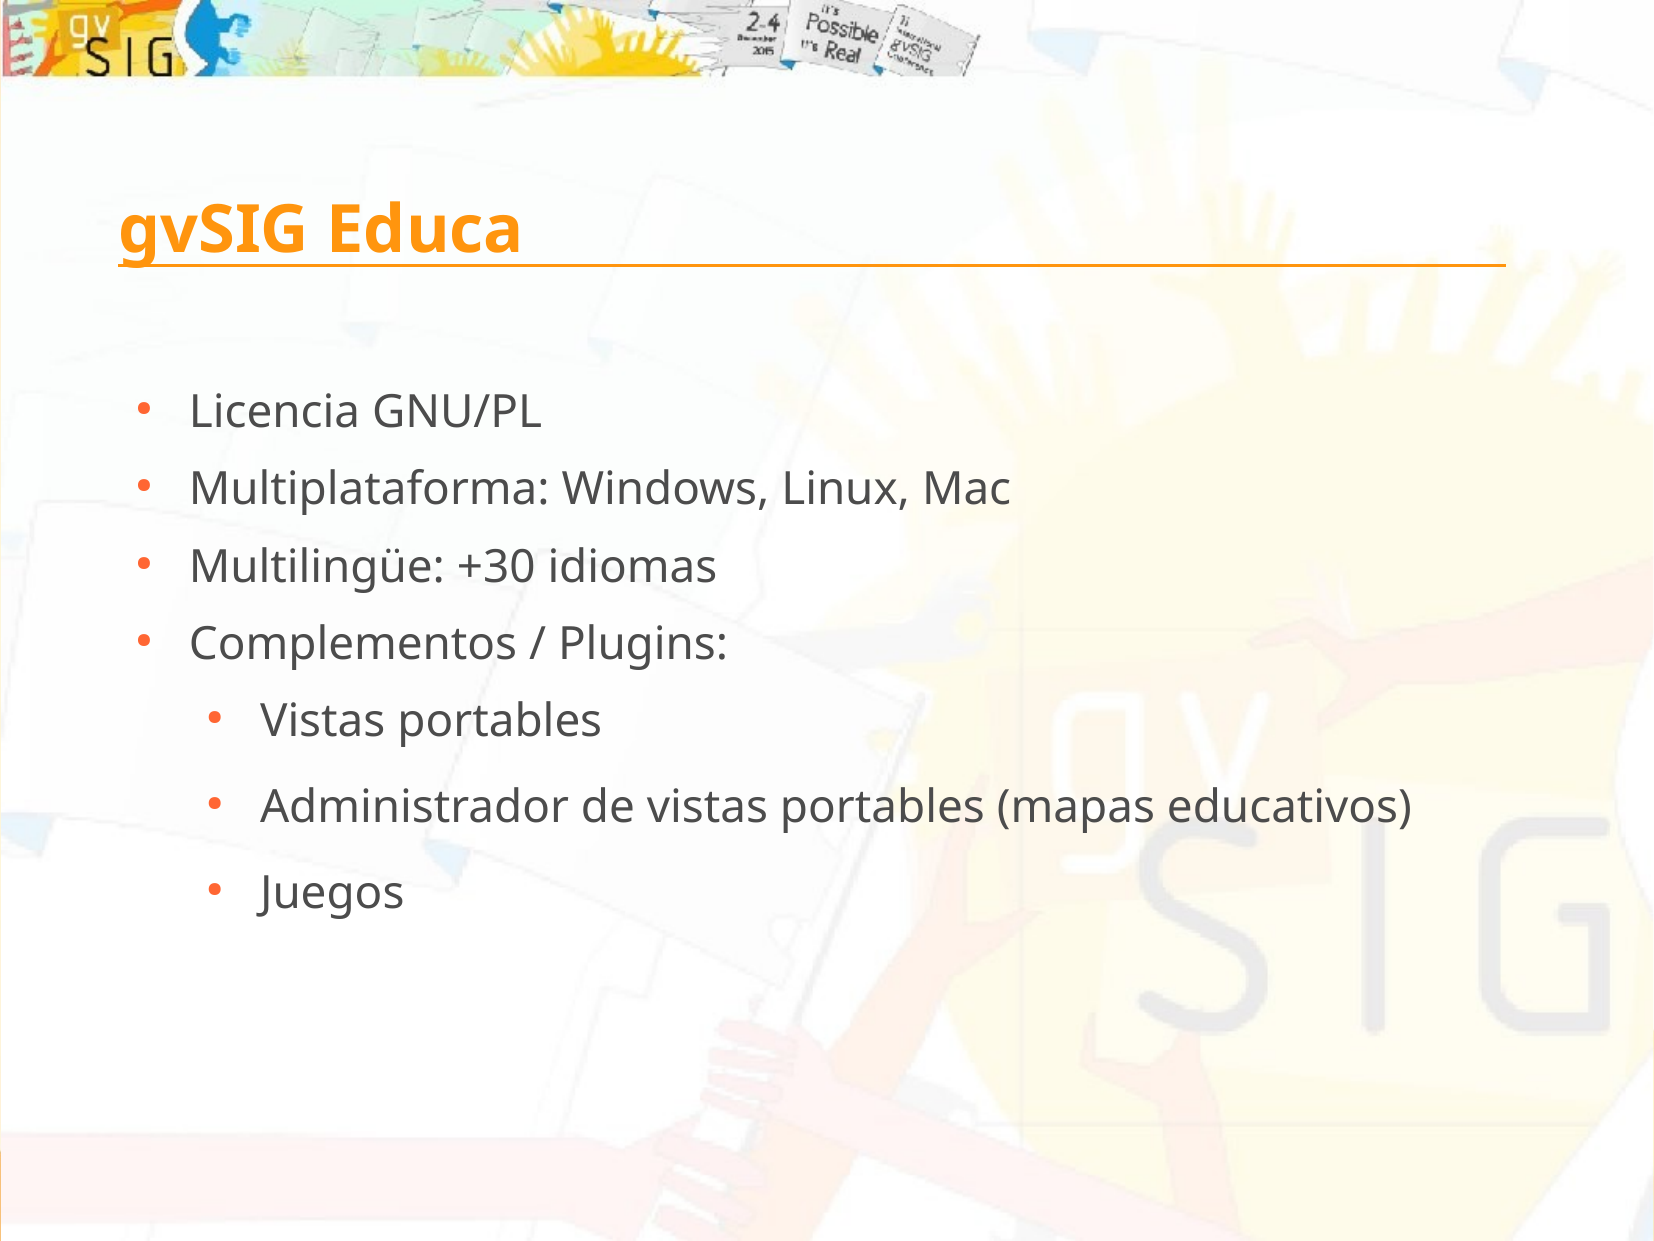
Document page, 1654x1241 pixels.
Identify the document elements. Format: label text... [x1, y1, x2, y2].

picture [0, 0, 1654, 1241]
list Licencia GNU/PL Multiplataforma: Windows, Linux, Mac Multilingüe: +30 idiomas Complementos / Plugins: Vistas portables Administrador de vistas portables (mapas educativos) Juegos [118, 301, 1506, 851]
title gvSIG Educa [118, 177, 1607, 276]
